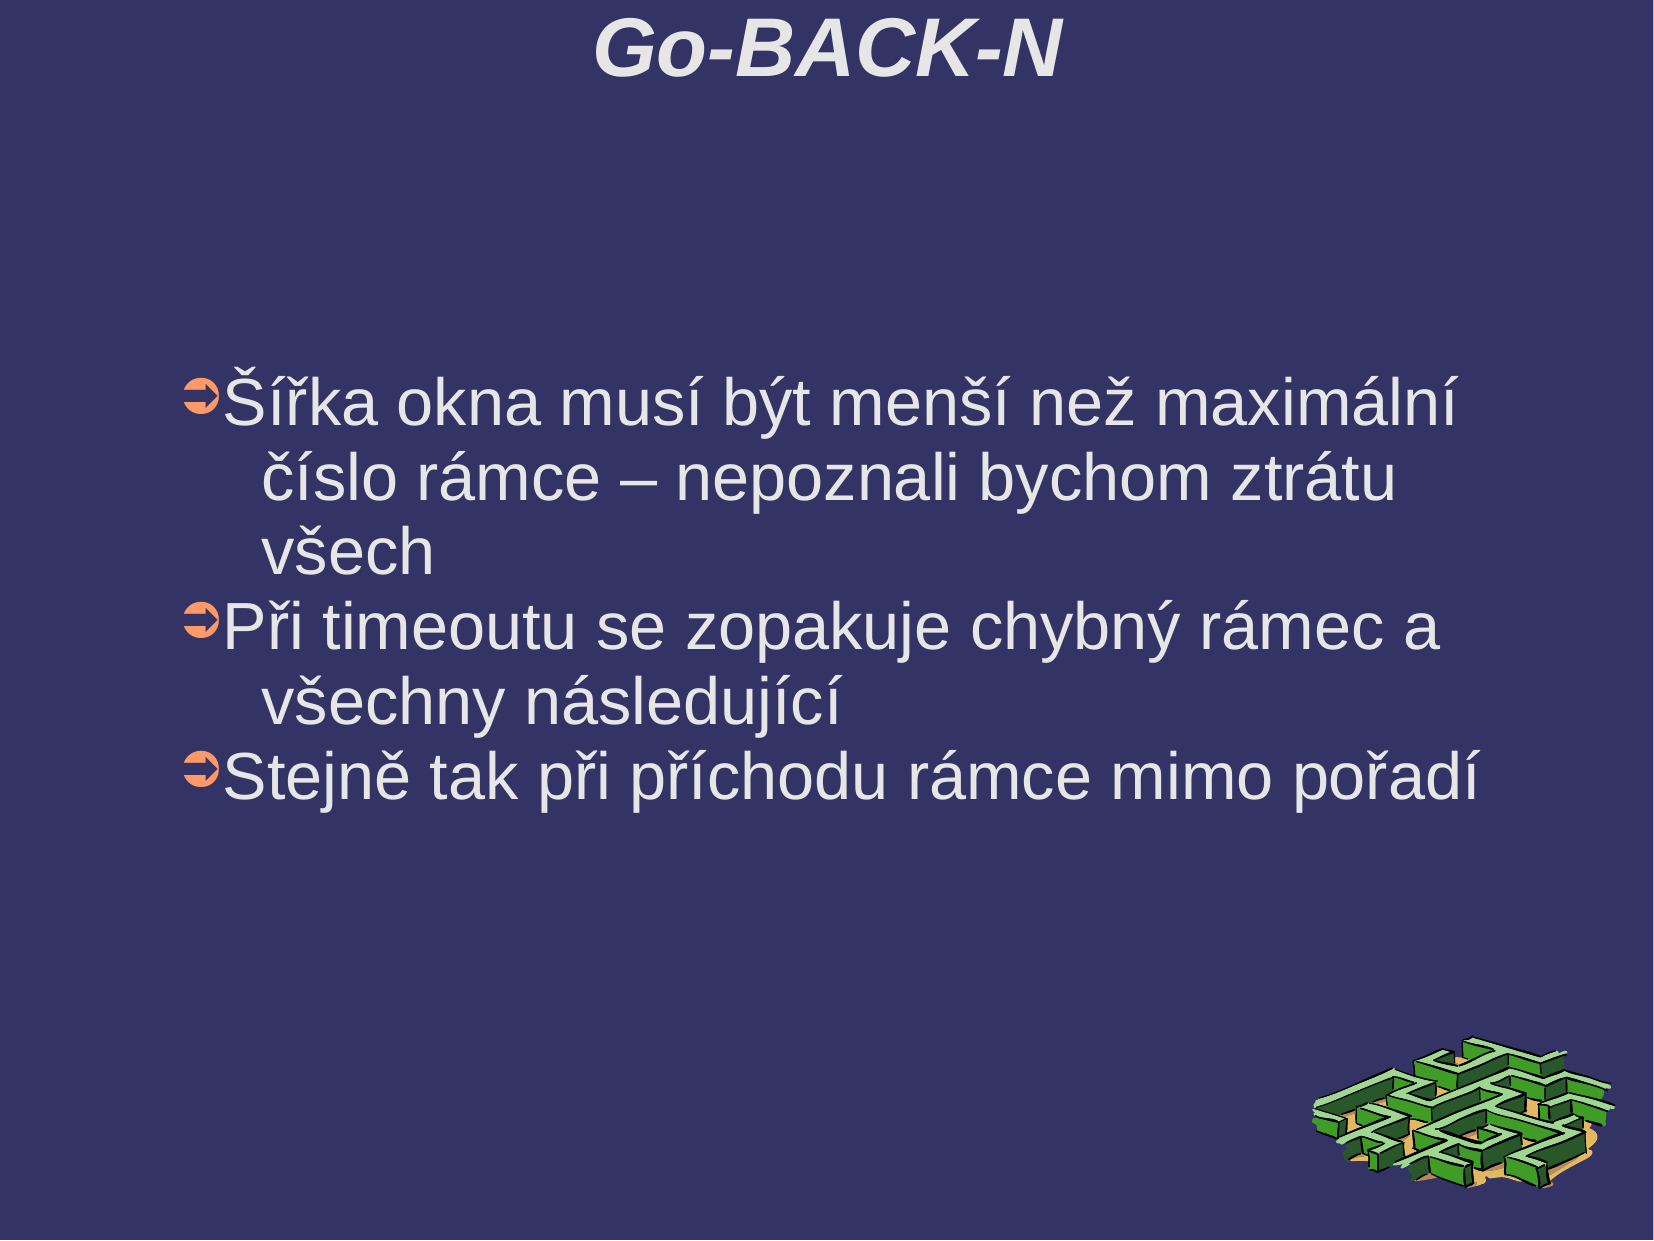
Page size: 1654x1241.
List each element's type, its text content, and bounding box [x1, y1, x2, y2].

list Šířka okna musí být menší než maximální číslo rámce – nepoznali bychom ztrátu všech Při timeoutu se zopakuje chybný rámec a všechny následující Stejně tak při příchodu rámce mimo pořadí [178, 364, 1570, 1132]
title Go-BACK-N [121, 0, 1534, 134]
